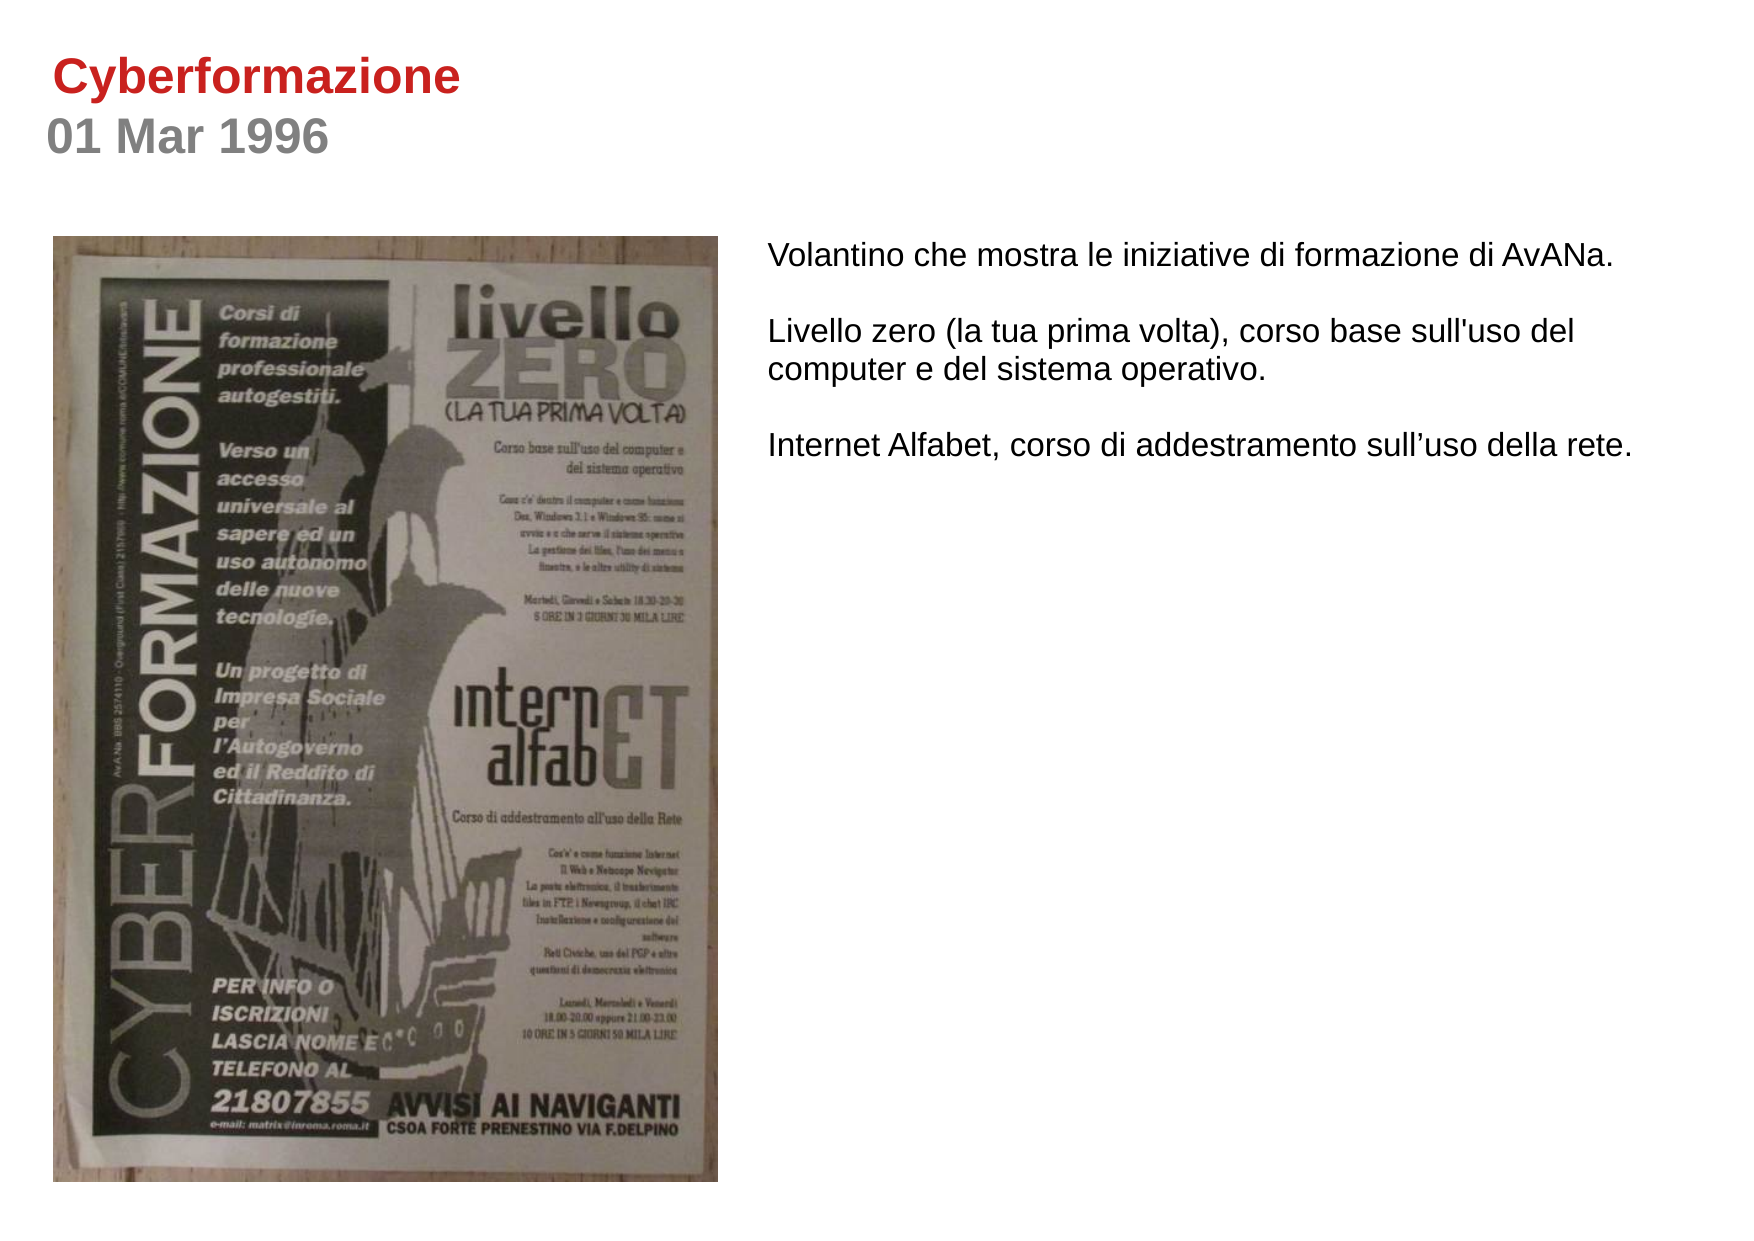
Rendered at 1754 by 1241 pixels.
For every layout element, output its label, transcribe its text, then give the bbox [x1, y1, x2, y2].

subtitle Volantino che mostra le iniziative di formazione di AvANa. Livello zero (la tua prima volta), corso base sull'uso del computer e del sistema operativo. Internet Alfabet, corso di addestramento sull’uso della rete. [767, 236, 1692, 1182]
picture [53, 236, 718, 1182]
text_box 01 Mar 1996 [31, 101, 768, 178]
title Cyberformazione [52, 39, 1713, 114]
